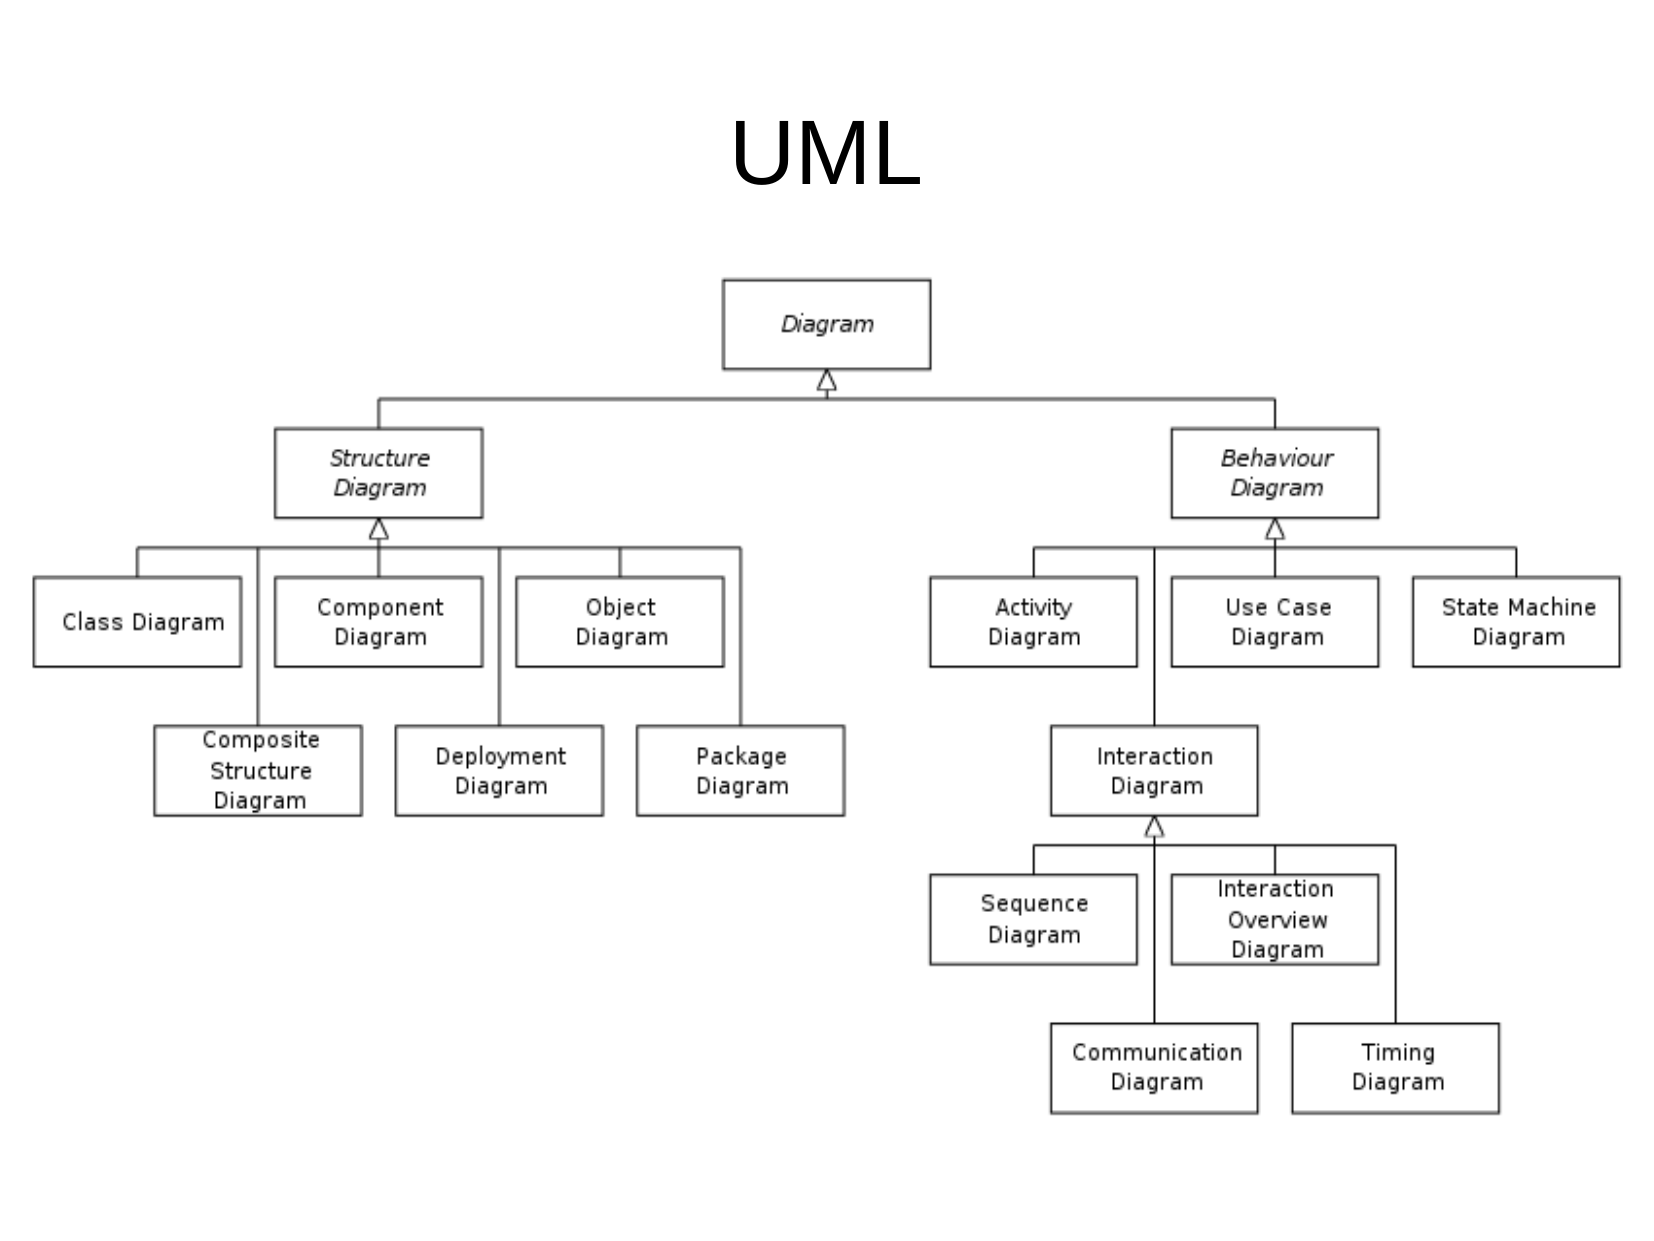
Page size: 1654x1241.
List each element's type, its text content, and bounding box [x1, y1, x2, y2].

picture [0, 236, 1654, 1128]
title UML [82, 56, 1571, 236]
